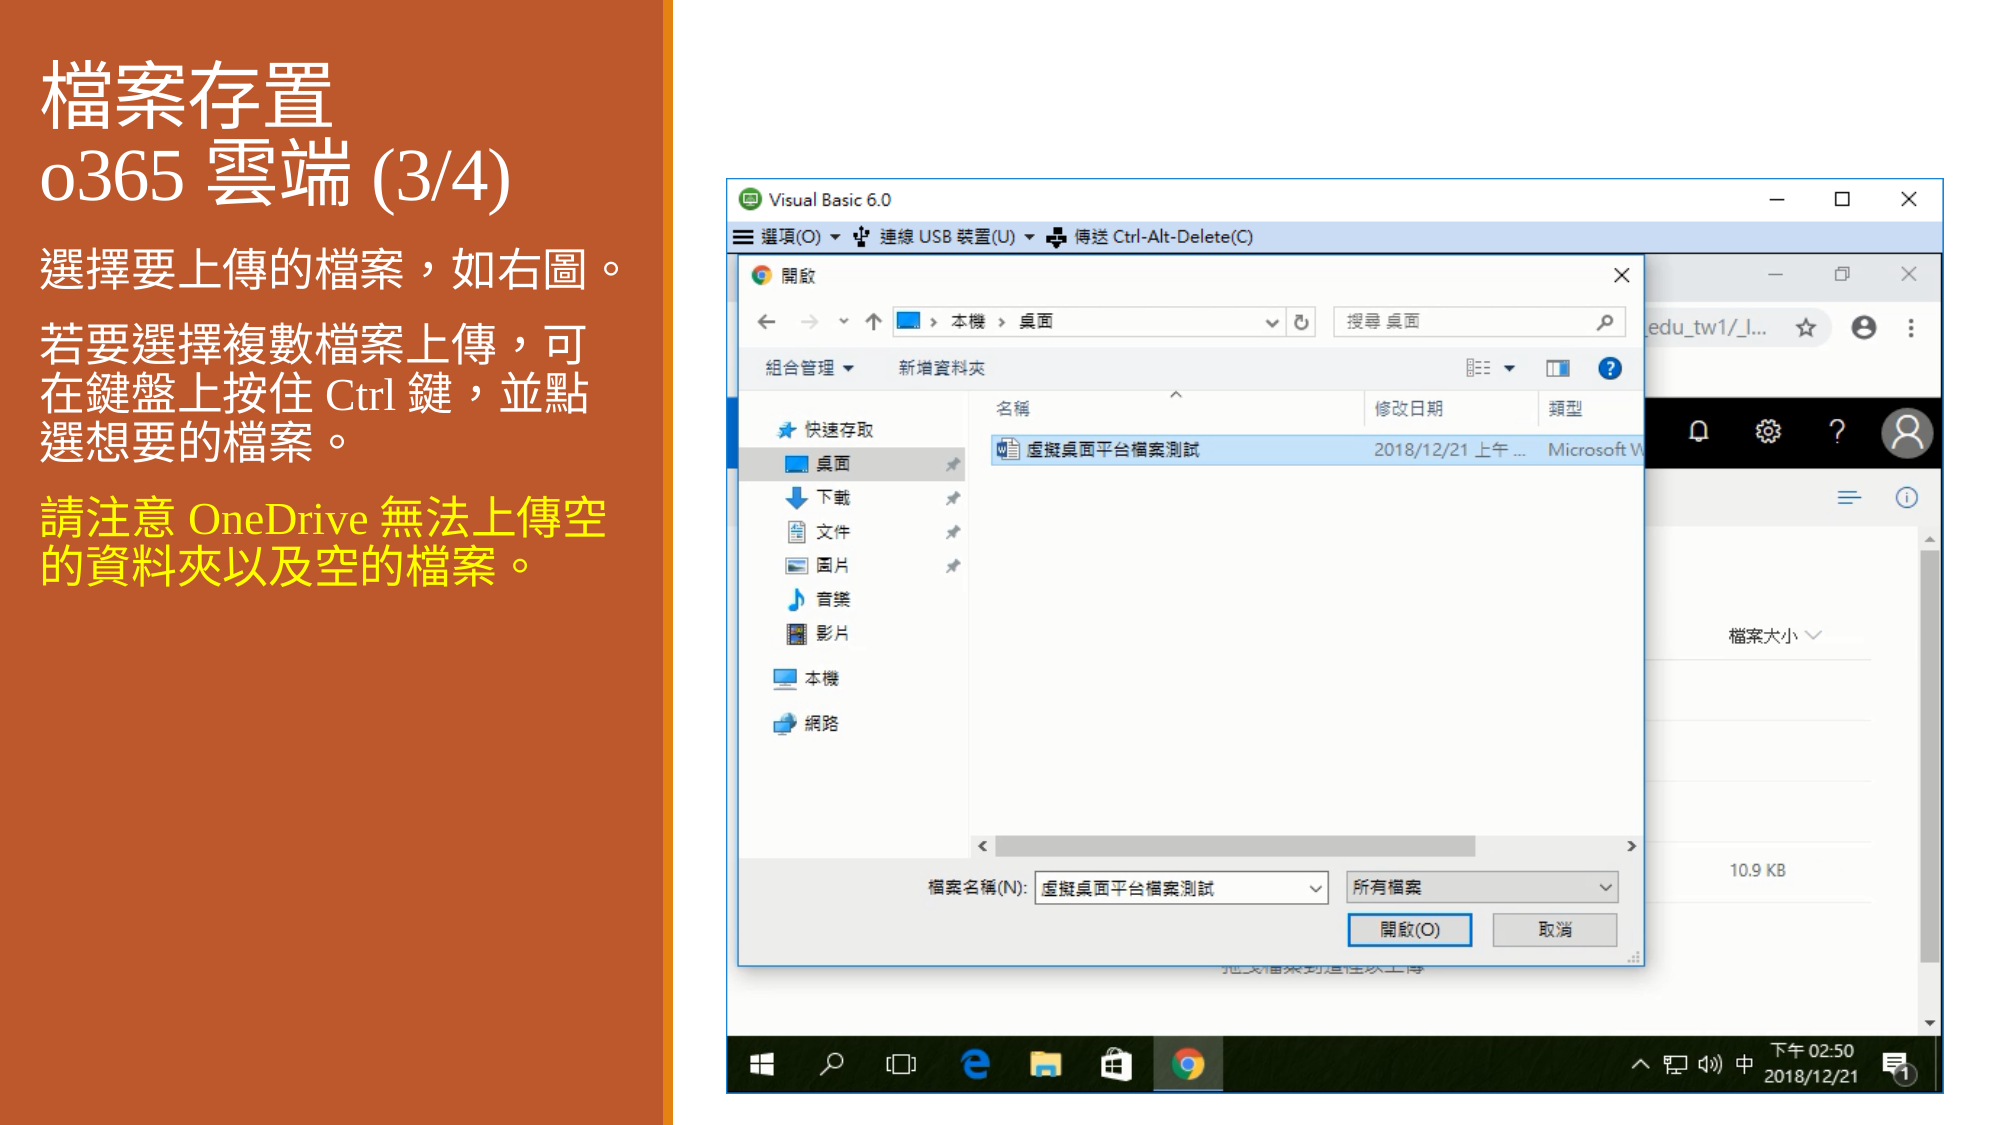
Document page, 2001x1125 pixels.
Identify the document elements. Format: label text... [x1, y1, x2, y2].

picture [726, 178, 1944, 1094]
list 選擇要上傳的檔案，如右圖。 若要選擇複數檔案上傳，可在鍵盤上按住Ctrl鍵，並點選想要的檔案。 請注意OneDrive無法上傳空的資料夾以及空的檔案。 [24, 239, 638, 1094]
title 檔案存置 o365雲端(3/4) [24, 42, 652, 223]
